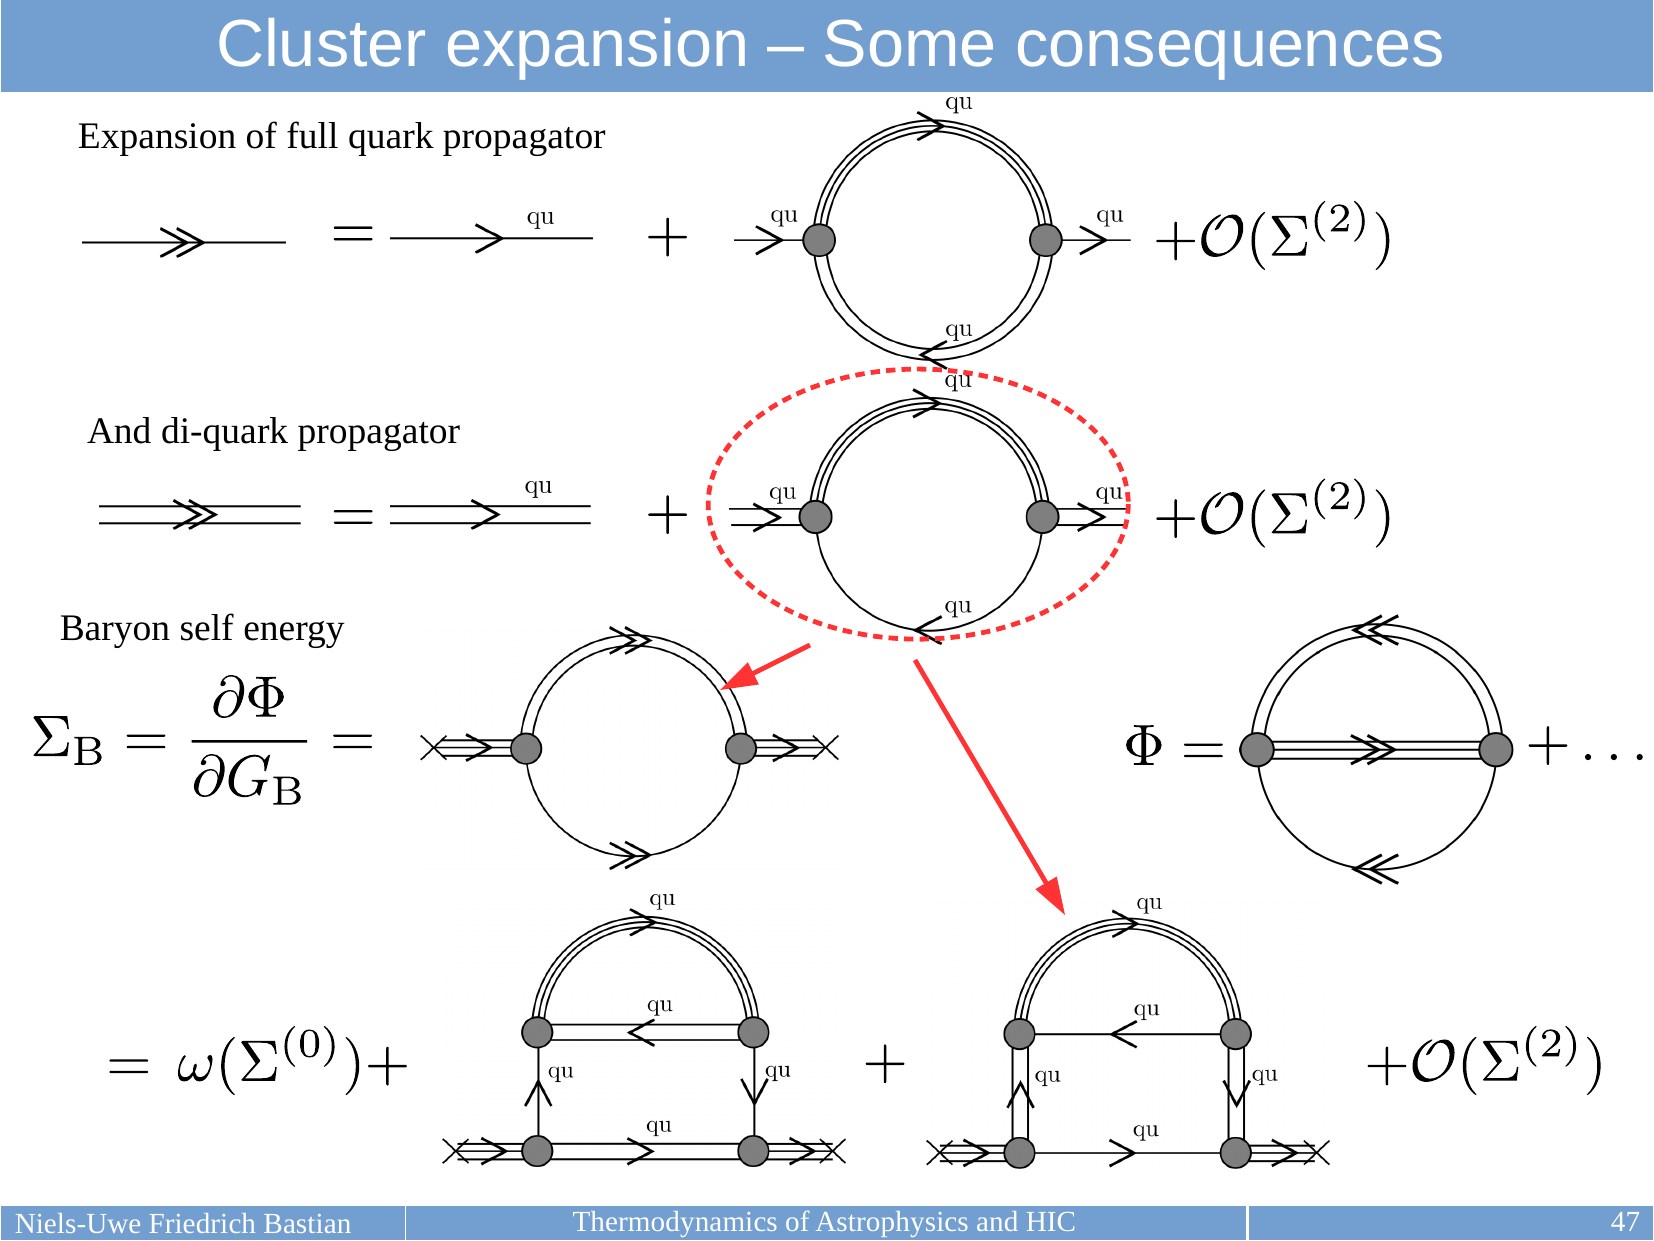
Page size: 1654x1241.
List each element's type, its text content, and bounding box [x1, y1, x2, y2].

text_box [1525, 726, 1648, 766]
text_box [862, 1044, 908, 1084]
title Cluster expansion – Some consequences [86, 5, 1576, 81]
picture [420, 375, 1130, 871]
text_box [30, 675, 376, 805]
text_box Baryon self energy [45, 600, 360, 657]
text_box [644, 495, 691, 535]
picture [926, 898, 1330, 1169]
text_box And di-quark propagator [72, 402, 476, 459]
text_box [1122, 725, 1226, 766]
picture [82, 227, 286, 258]
text_box [1152, 478, 1396, 548]
picture [390, 212, 593, 254]
picture [1239, 614, 1514, 886]
text_box [330, 226, 376, 241]
text_box [177, 1026, 410, 1096]
text_box [1152, 200, 1396, 271]
picture [442, 894, 846, 1167]
text_box [106, 1059, 152, 1074]
picture [390, 481, 591, 530]
picture [99, 499, 301, 530]
text_box [1364, 1025, 1607, 1096]
picture [734, 97, 1131, 370]
text_box Expansion of full quark propagator [63, 108, 622, 165]
text_box [644, 217, 691, 257]
text_box [330, 510, 376, 524]
